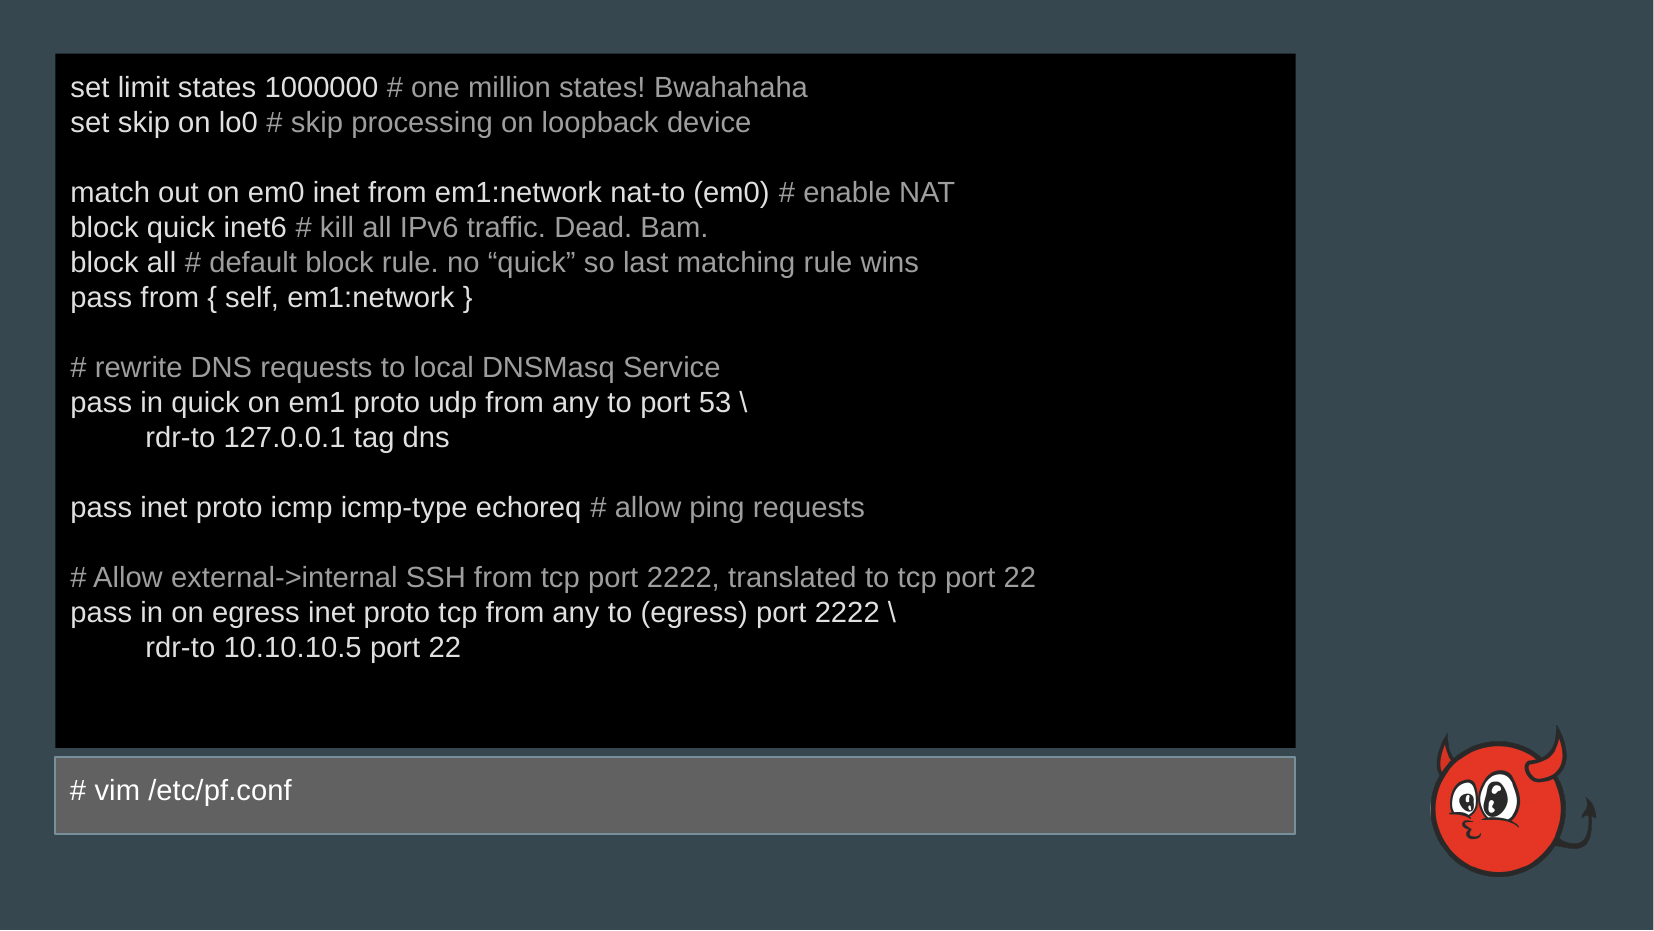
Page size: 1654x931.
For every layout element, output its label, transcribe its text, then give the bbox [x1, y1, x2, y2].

text_box # vim /etc/pf.conf [55, 756, 1296, 834]
text_box set limit states 1000000 # one million states! Bwahahaha set skip on lo0 # skip processing on loopback device match out on em0 inet from em1:network nat-to (em0) # enable NAT block quick inet6 # kill all IPv6 traffic. Dead. Bam. block all # default block rule. no “quick” so last matching rule wins pass from { self, em1:network } # rewrite DNS requests to local DNSMasq Service pass in quick on em1 proto udp from any to port 53 \ rdr-to 127.0.0.1 tag dns pass inet proto icmp icmp-type echoreq # allow ping requests # Allow external->internal SSH from tcp port 2222, translated to tcp port 22 pass in on egress inet proto tcp from any to (egress) port 2222 \ rdr-to 10.10.10.5 port 22 [55, 53, 1296, 748]
picture [1427, 717, 1598, 888]
